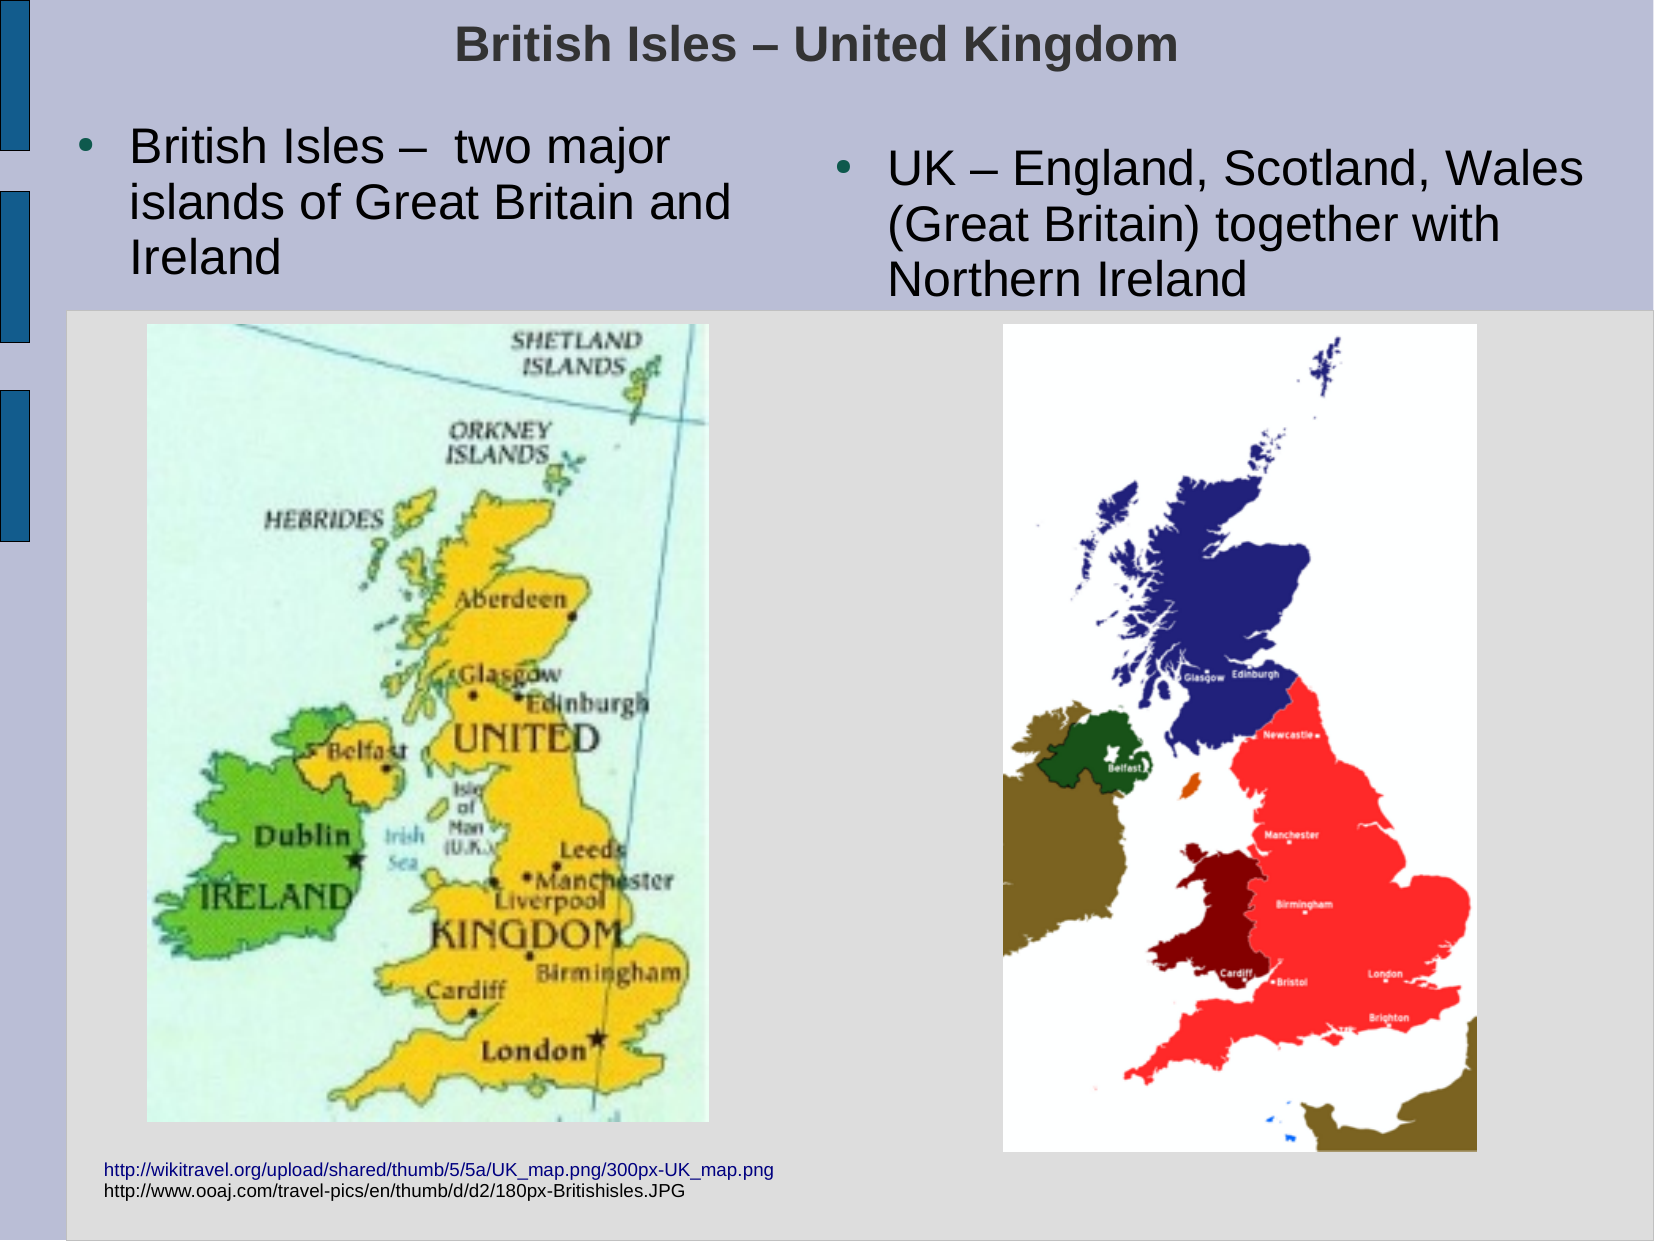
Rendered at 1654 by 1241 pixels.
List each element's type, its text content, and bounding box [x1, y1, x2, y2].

list British Isles – two major islands of Great Britain and Ireland [59, 118, 827, 1241]
picture [1003, 324, 1477, 1152]
picture [147, 324, 709, 1123]
list UK – England, Scotland, Wales (Great Britain) together with Northern Ireland [816, 140, 1595, 1211]
title British Isles – United Kingdom [118, 0, 1531, 140]
text_box http://wikitravel.org/upload/shared/thumb/5/5a/UK_map.png/300px-UK_map.png http://www.ooaj.com/travel-pics/en/thumb/d/d2/180px-Britishisles.JPG [89, 1151, 1447, 1241]
